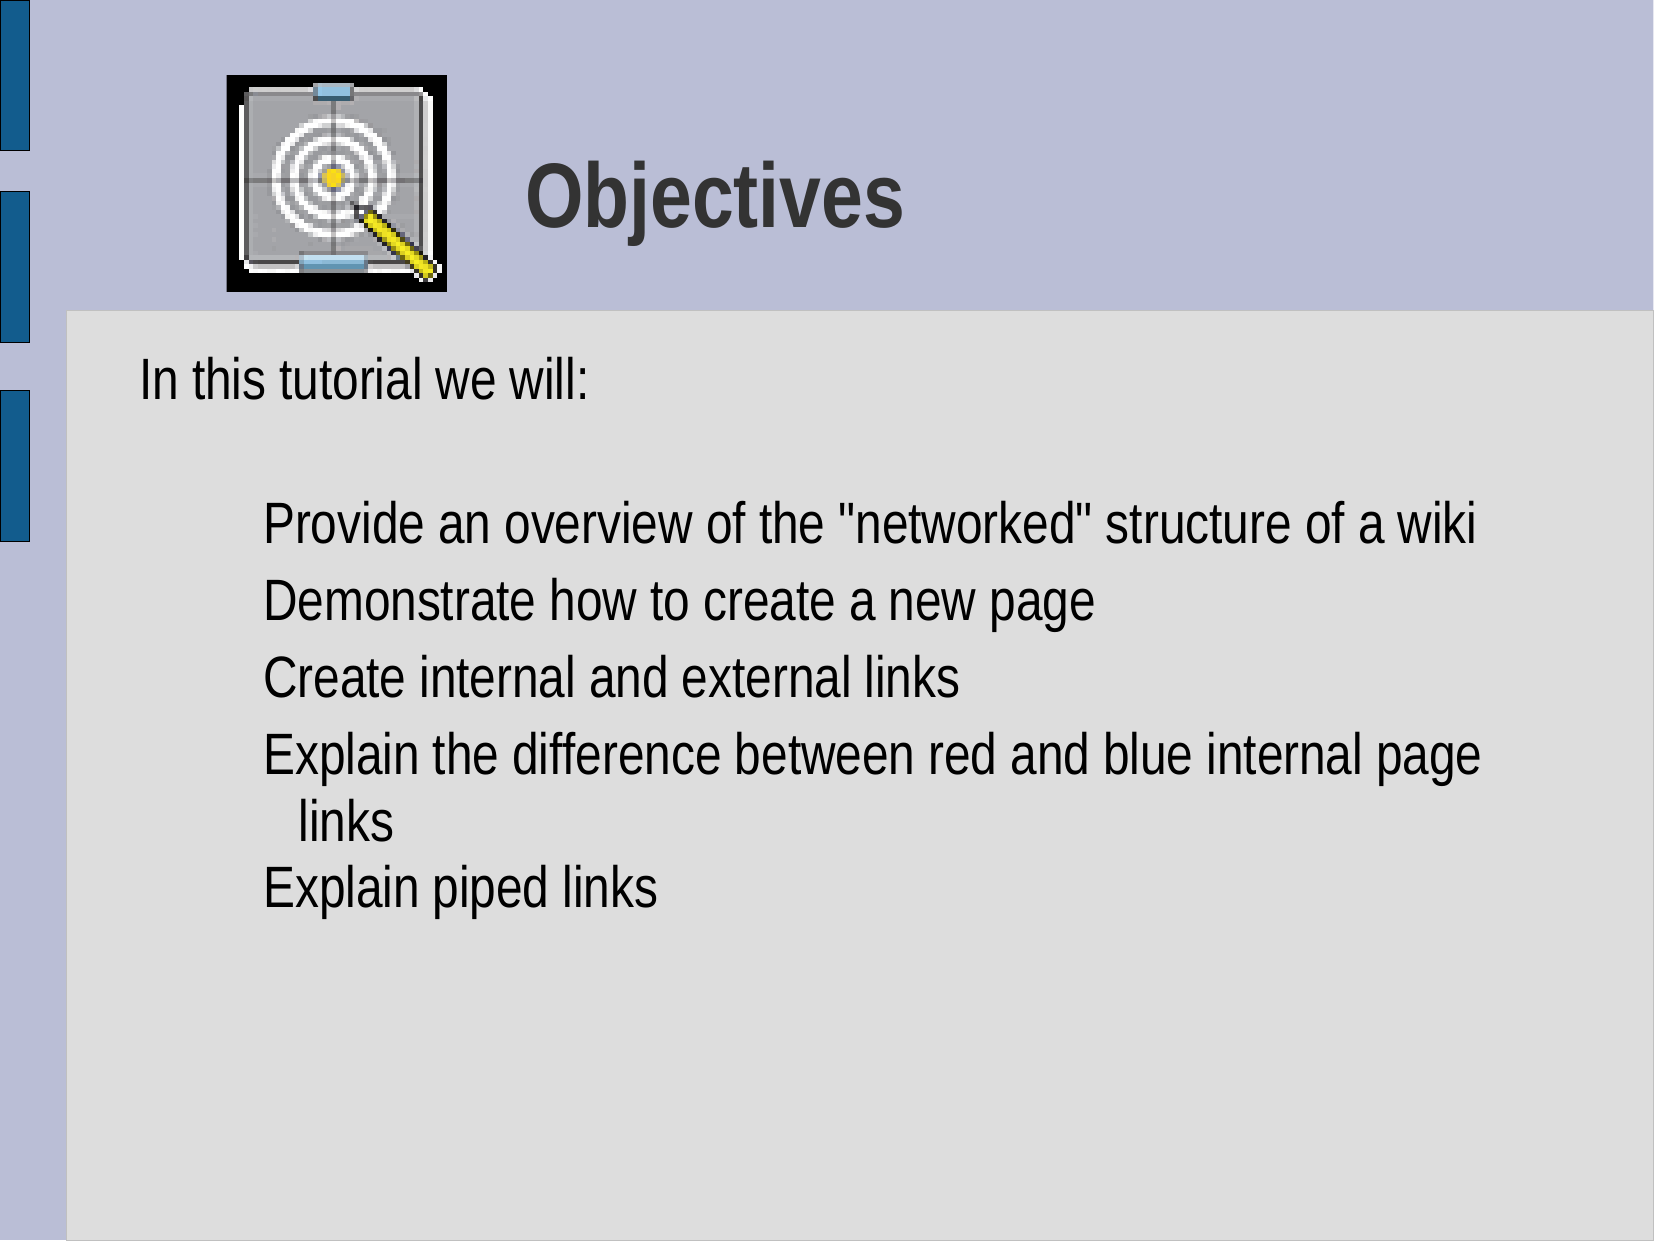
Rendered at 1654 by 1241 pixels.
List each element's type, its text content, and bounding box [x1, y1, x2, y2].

picture [226, 75, 451, 301]
title Objectives [525, 91, 1534, 299]
list In this tutorial we will: Provide an overview of the "networked" structure of a wiki Demonstrate how to create a new page Create internal and external links Explain the difference between red and blue internal page links Explain piped links [121, 344, 1534, 1127]
